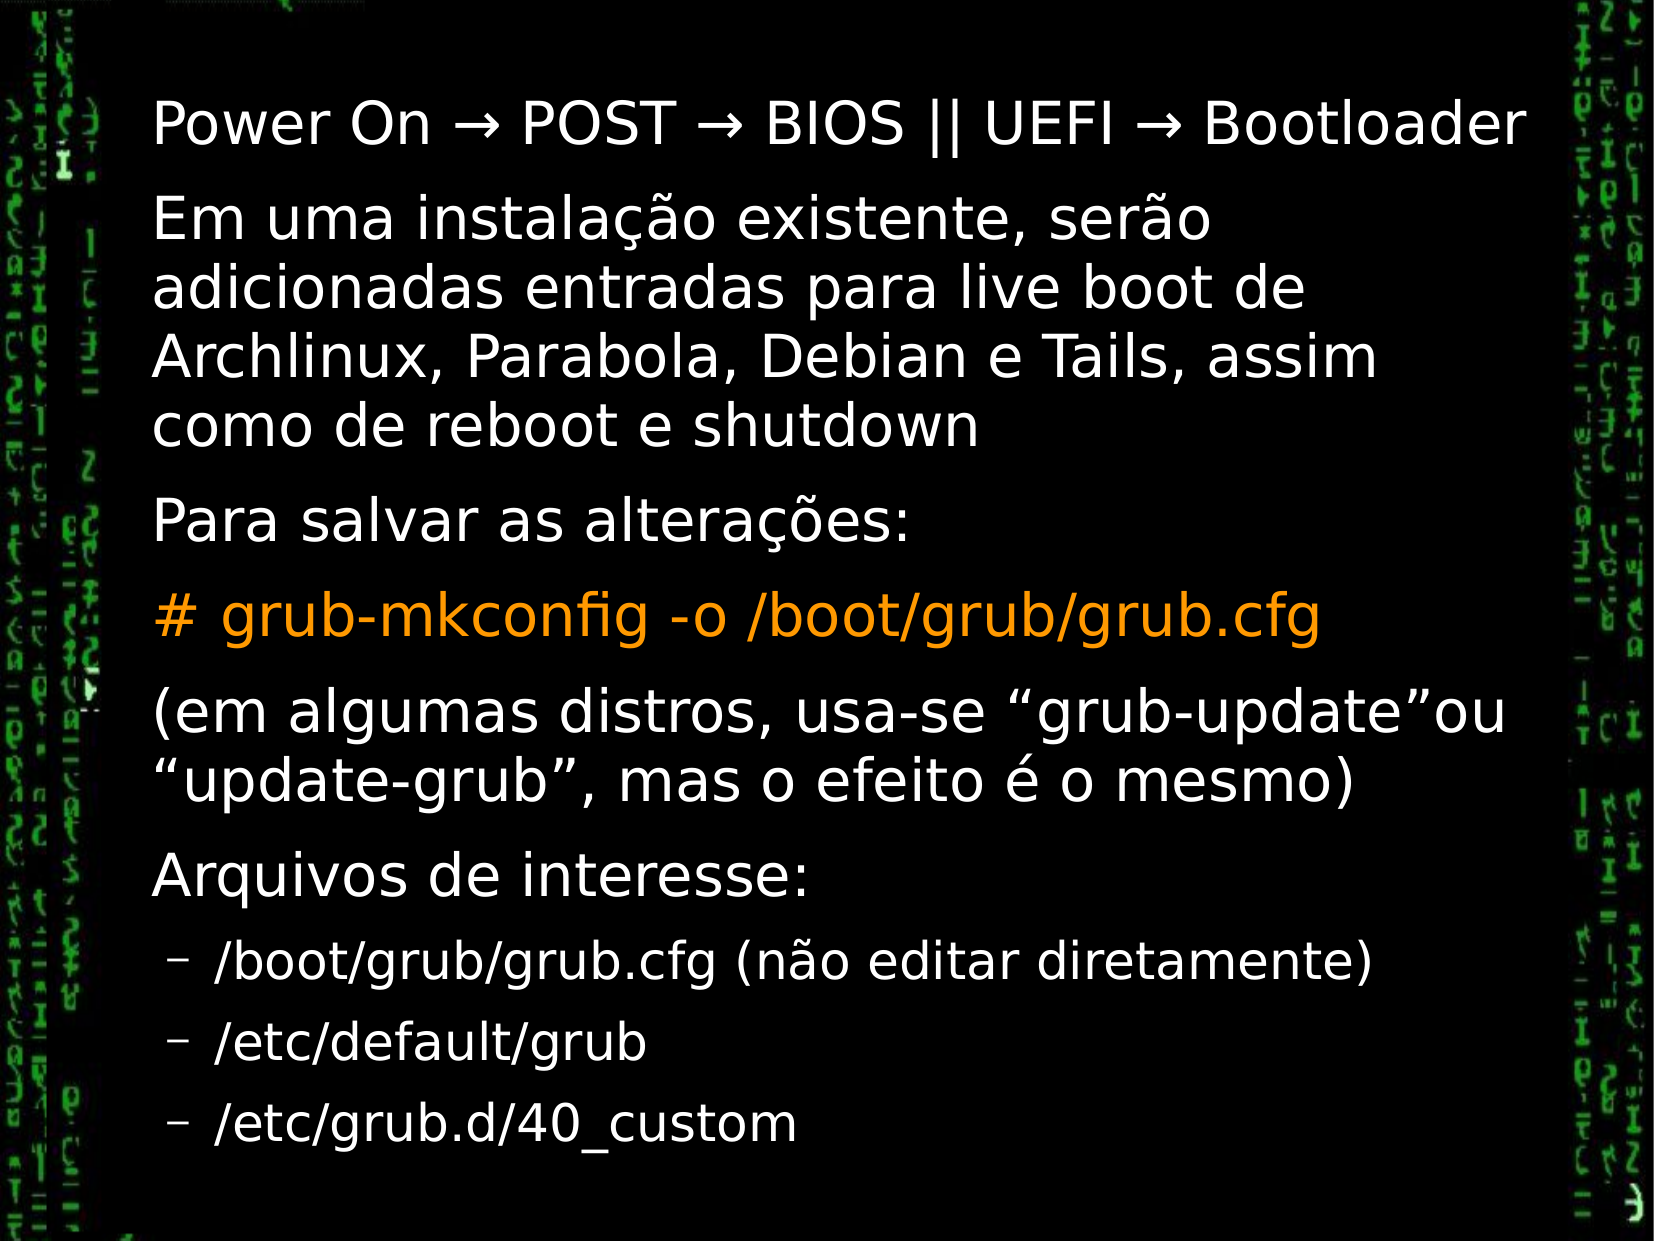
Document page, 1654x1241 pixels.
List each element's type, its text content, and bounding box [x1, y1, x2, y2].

picture [0, 0, 1654, 1241]
list Power On → POST → BIOS || UEFI → Bootloader Em uma instalação existente, serão adicionadas entradas para live boot de Archlinux, Parabola, Debian e Tails, assim como de reboot e shutdown Para salvar as alterações: # grub-mkconfig -o /boot/grub/grub.cfg (em algumas distros, usa-se “grub-update”ou “update-grub”, mas o efeito é o mesmo) Arquivos de interesse: /boot/grub/grub.cfg (não editar diretamente) /etc/default/grub /etc/grub.d/40_custom [88, 89, 1549, 1171]
